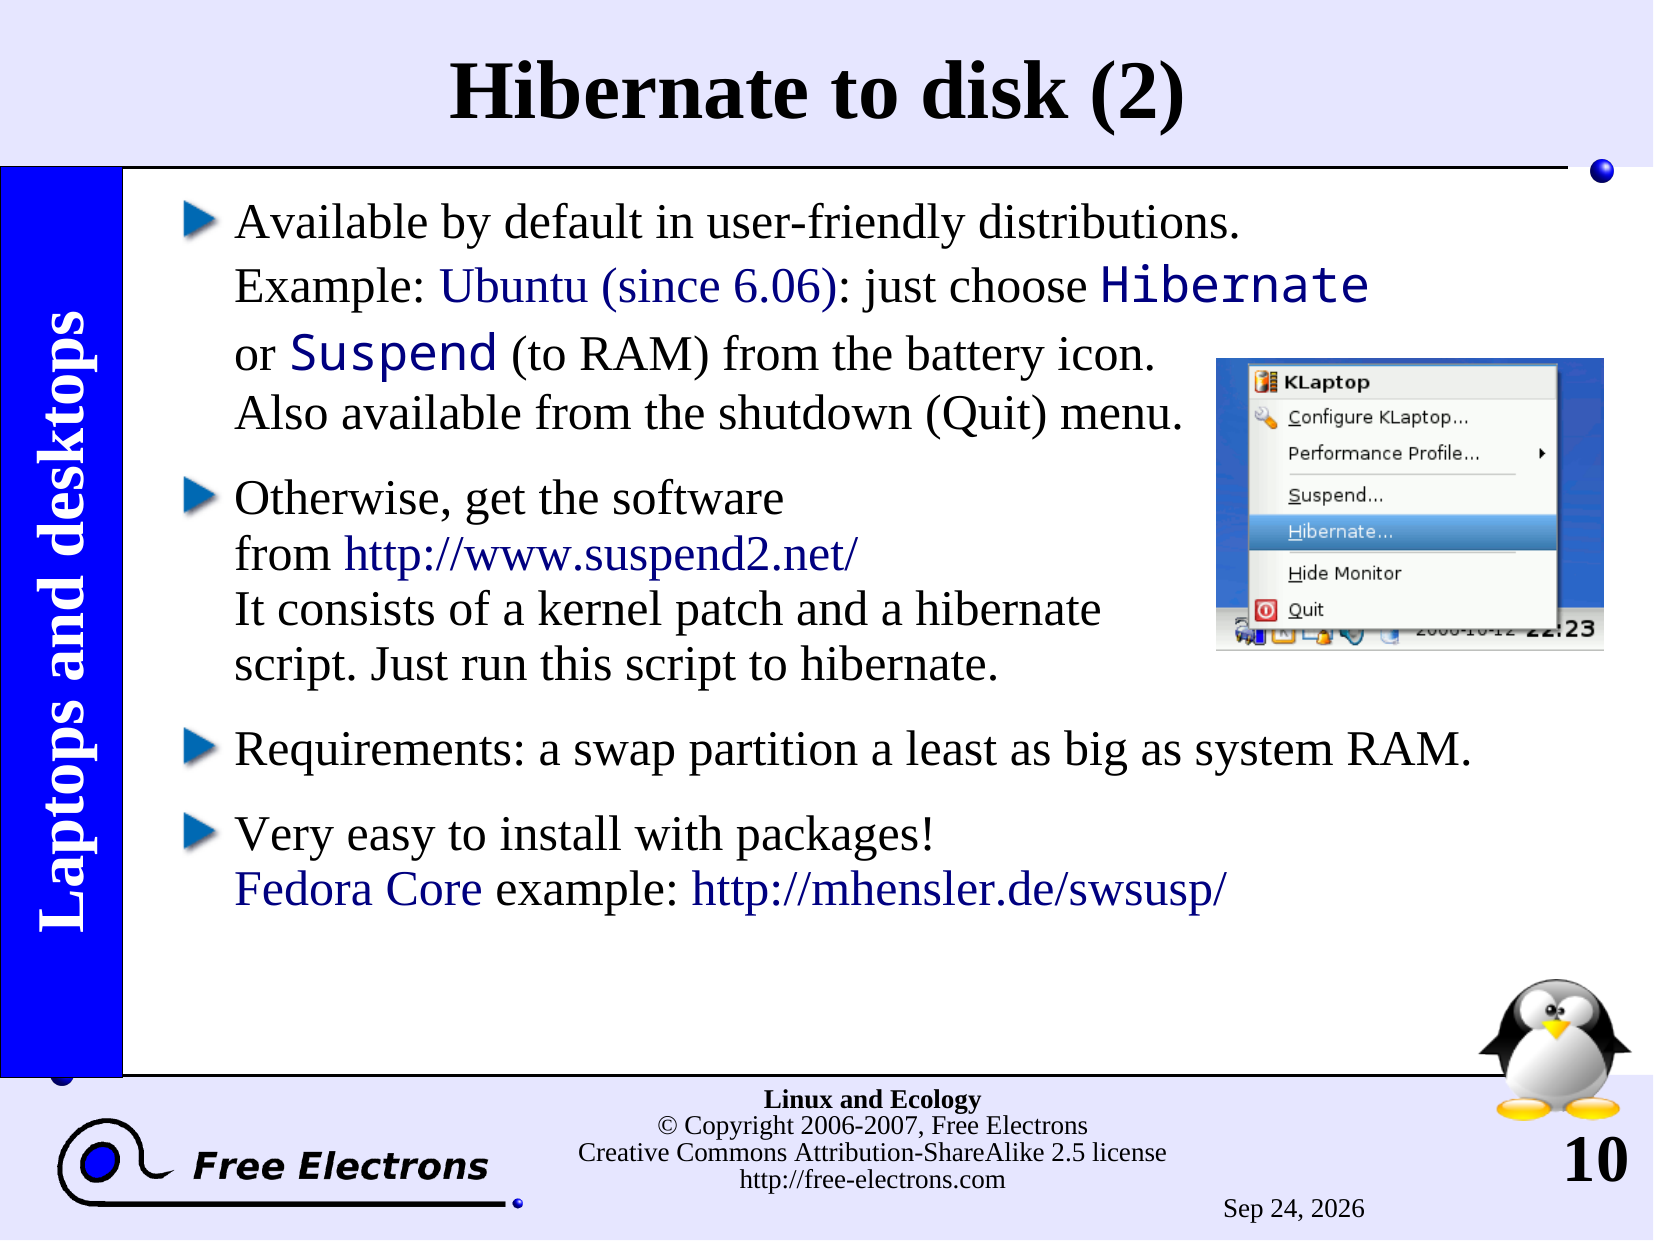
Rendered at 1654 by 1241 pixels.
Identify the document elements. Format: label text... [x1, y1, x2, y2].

picture [1476, 979, 1634, 1121]
text_box Laptops and desktops [0, 166, 123, 1078]
picture [1216, 358, 1604, 651]
list Available by default in user-friendly distributions. Example: Ubuntu (since 6.06): just choose Hibernate or Suspend (to RAM) from the battery icon. Also available from the shutdown (Quit) menu. Otherwise, get the software from http://www.suspend2.net/ It consists of a kernel patch and a hibernate script. Just run this script to hibernate. Requirements: a swap partition a least as big as system RAM. Very easy to install with packages! Fedora Core example: http://mhensler.de/swsusp/ [163, 193, 1519, 1044]
title Hibernate to disk (2) [33, 29, 1604, 153]
picture [50, 1107, 527, 1216]
